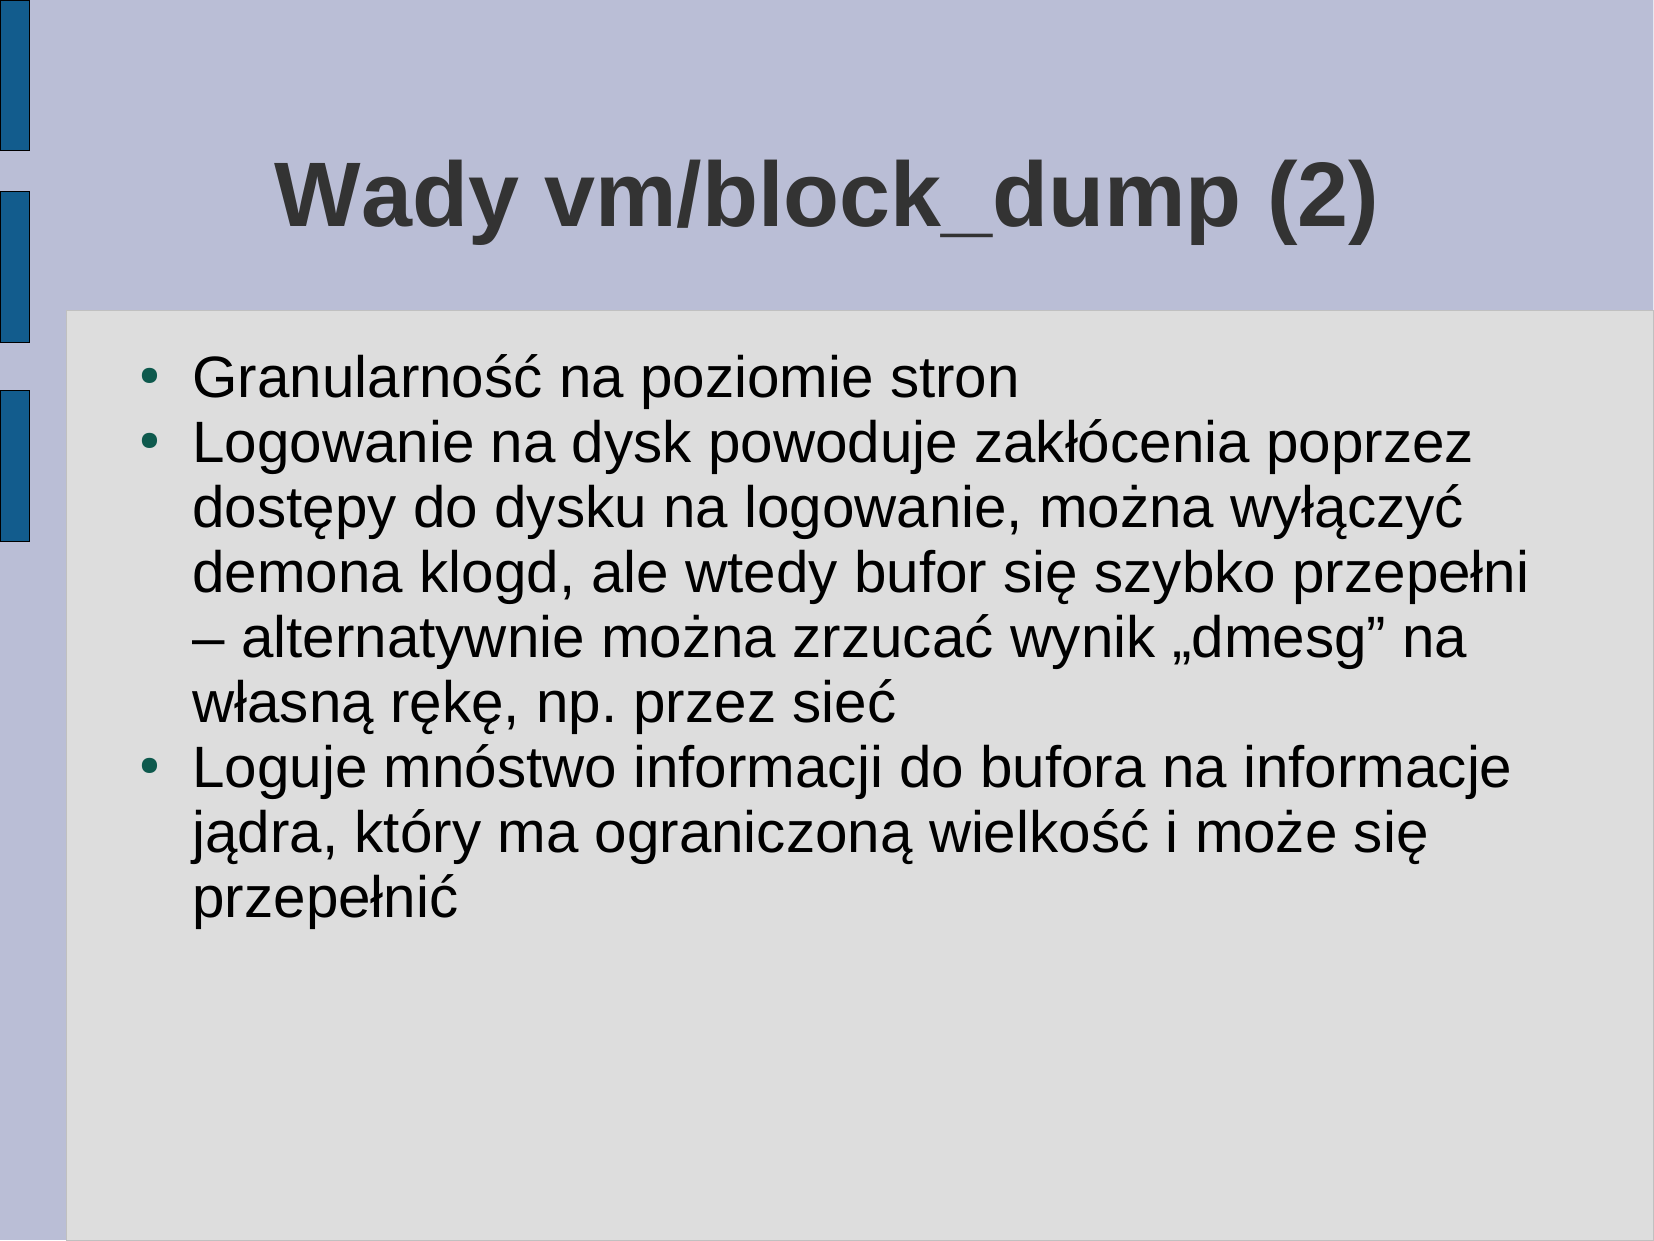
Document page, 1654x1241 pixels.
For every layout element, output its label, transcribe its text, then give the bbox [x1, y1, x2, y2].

list Granularność na poziomie stron Logowanie na dysk powoduje zakłócenia poprzez dostępy do dysku na logowanie, można wyłączyć demona klogd, ale wtedy bufor się szybko przepełni – alternatywnie można zrzucać wynik „dmesg” na własną rękę, np. przez sieć Loguje mnóstwo informacji do bufora na informacje jądra, który ma ograniczoną wielkość i może się przepełnić [121, 344, 1534, 1127]
title Wady vm/block_dump (2) [121, 91, 1534, 299]
